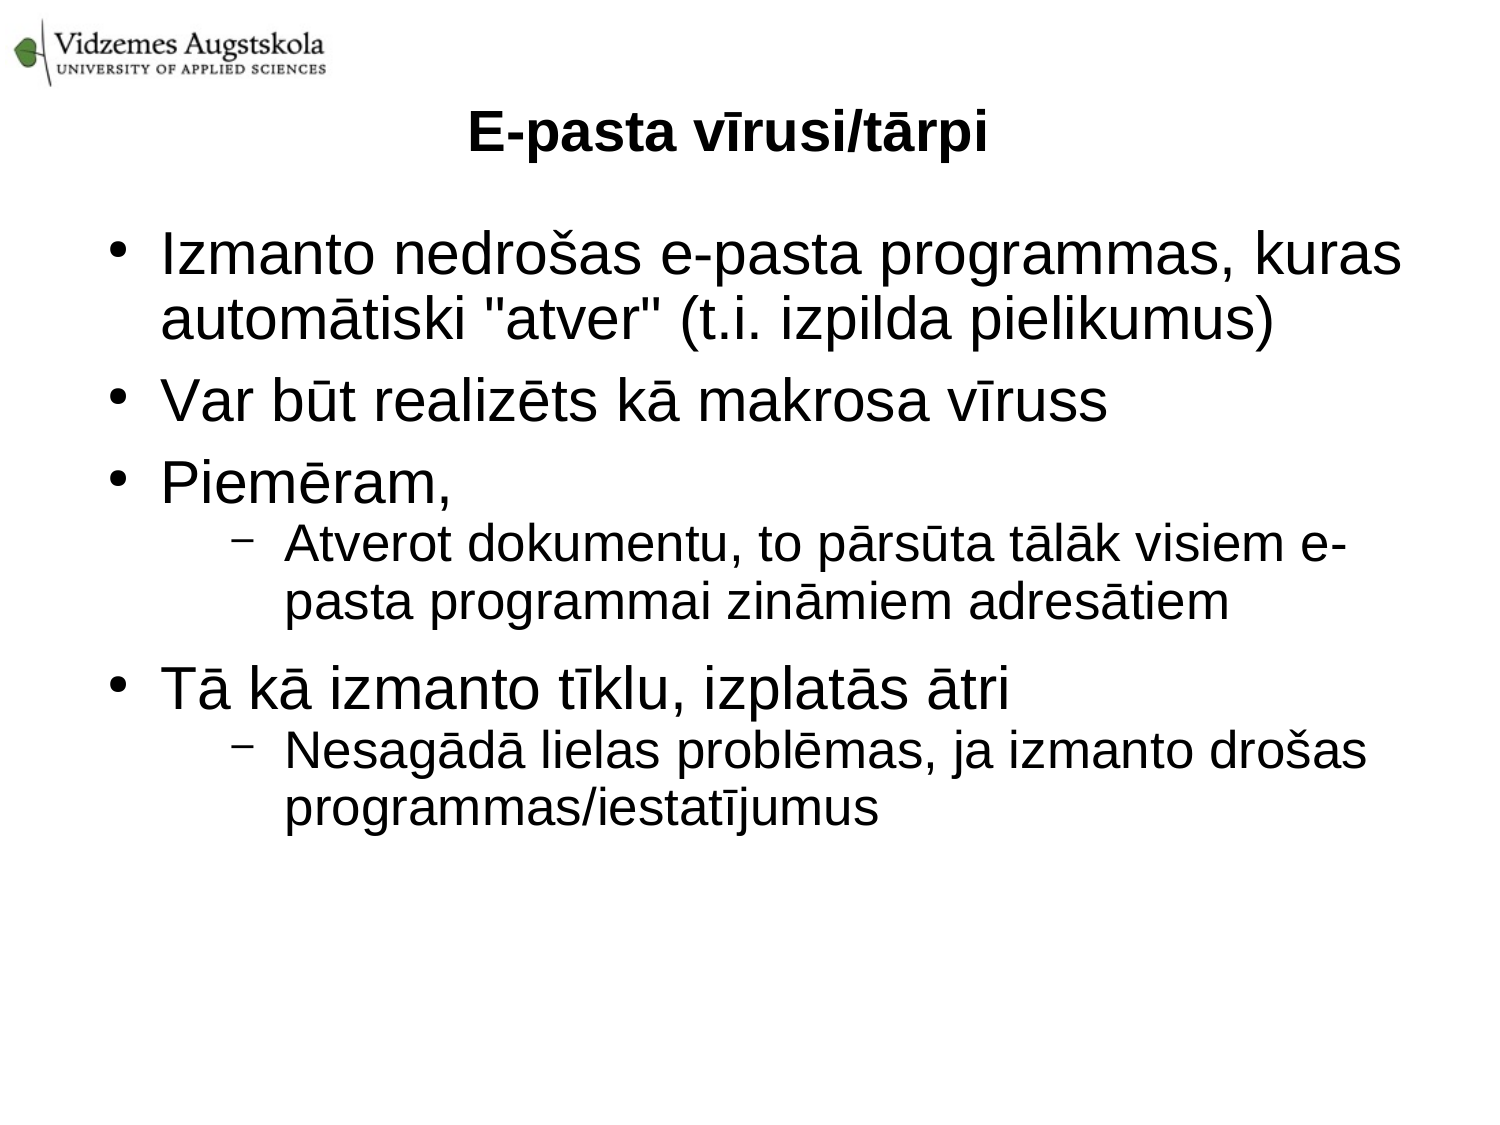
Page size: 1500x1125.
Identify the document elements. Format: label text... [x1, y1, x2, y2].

list Izmanto nedrošas e-pasta programmas, kuras automātiski "atver" (t.i. izpilda pielikumus) Var būt realizēts kā makrosa vīruss Piemēram, Atverot dokumentu, to pārsūta tālāk visiem e-pasta programmai zināmiem adresātiem Tā kā izmanto tīklu, izplatās ātri Nesagādā lielas problēmas, ja izmanto drošas programmas/iestatījumus [74, 214, 1424, 1004]
title E-pasta vīrusi/tārpi [85, 87, 1372, 177]
picture [5, 2, 334, 102]
